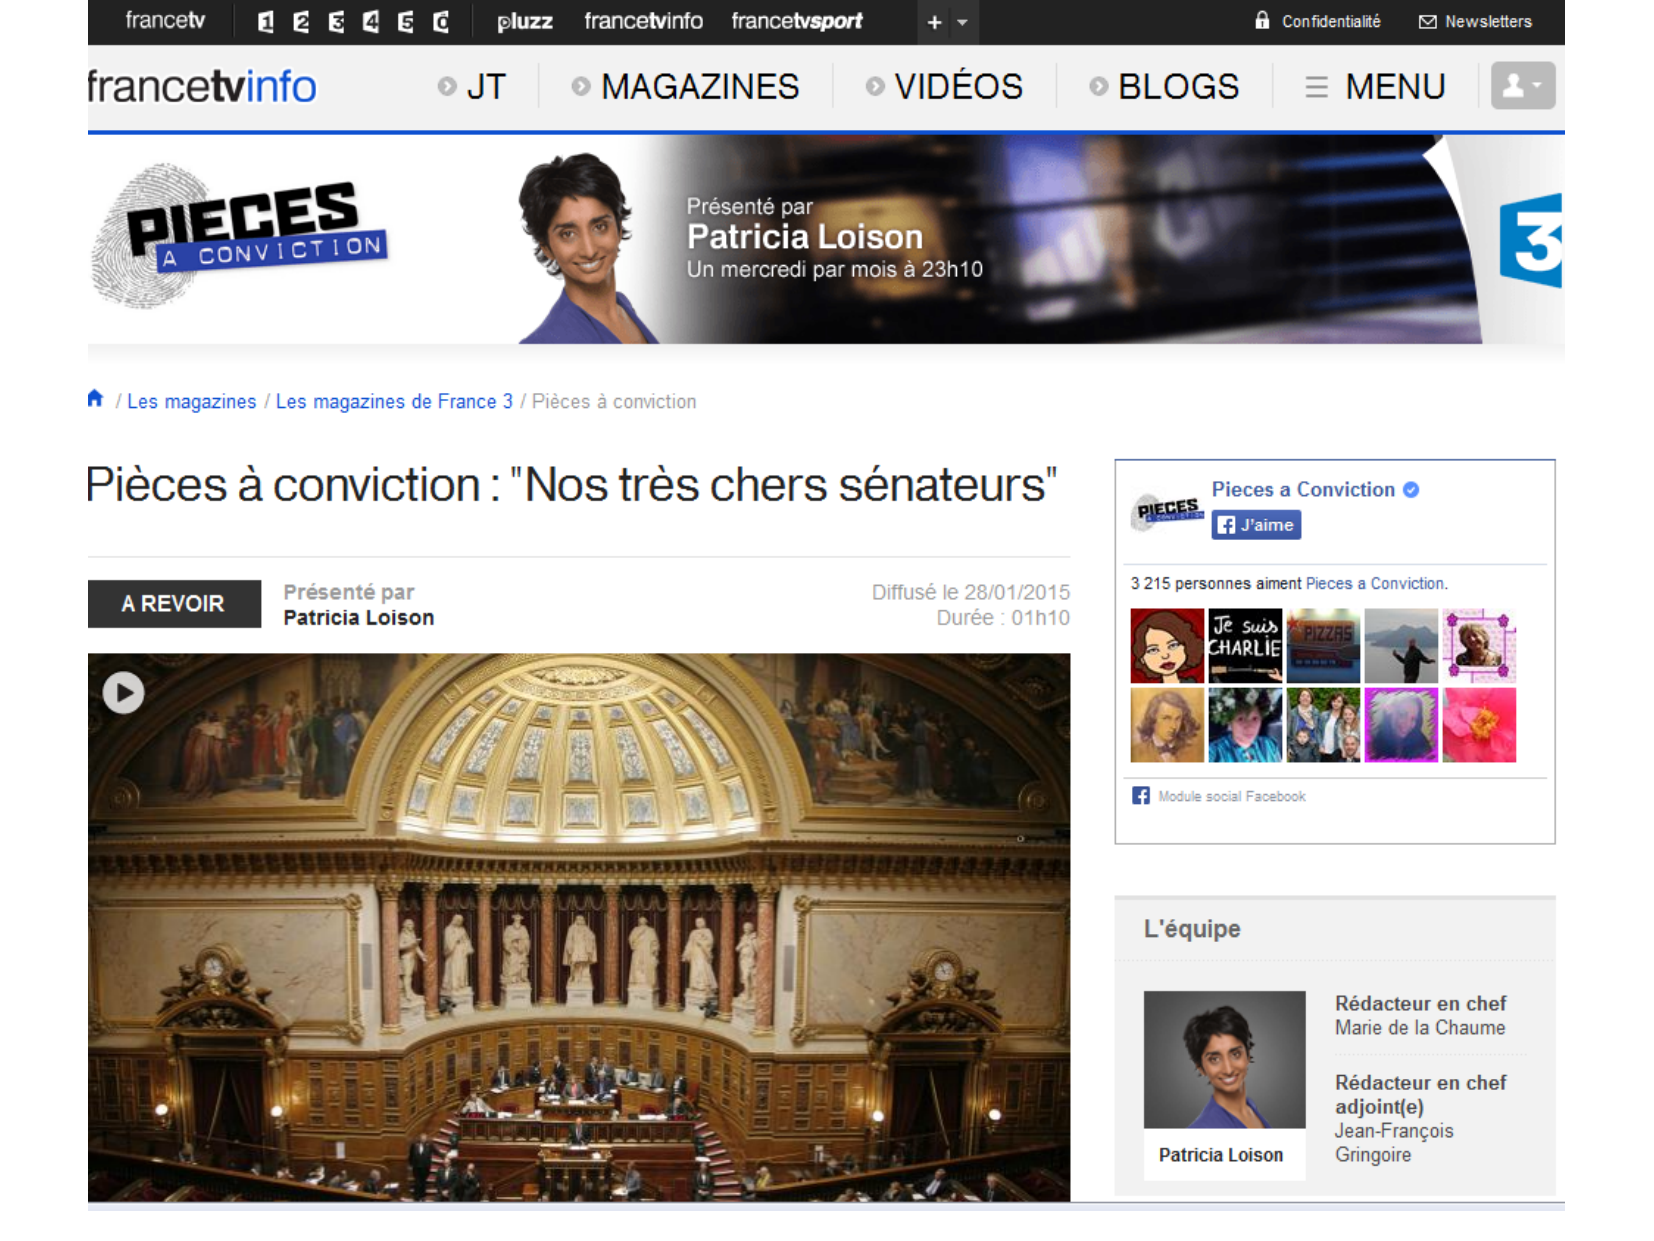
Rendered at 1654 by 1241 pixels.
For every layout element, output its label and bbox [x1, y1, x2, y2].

picture [88, 0, 1565, 1211]
